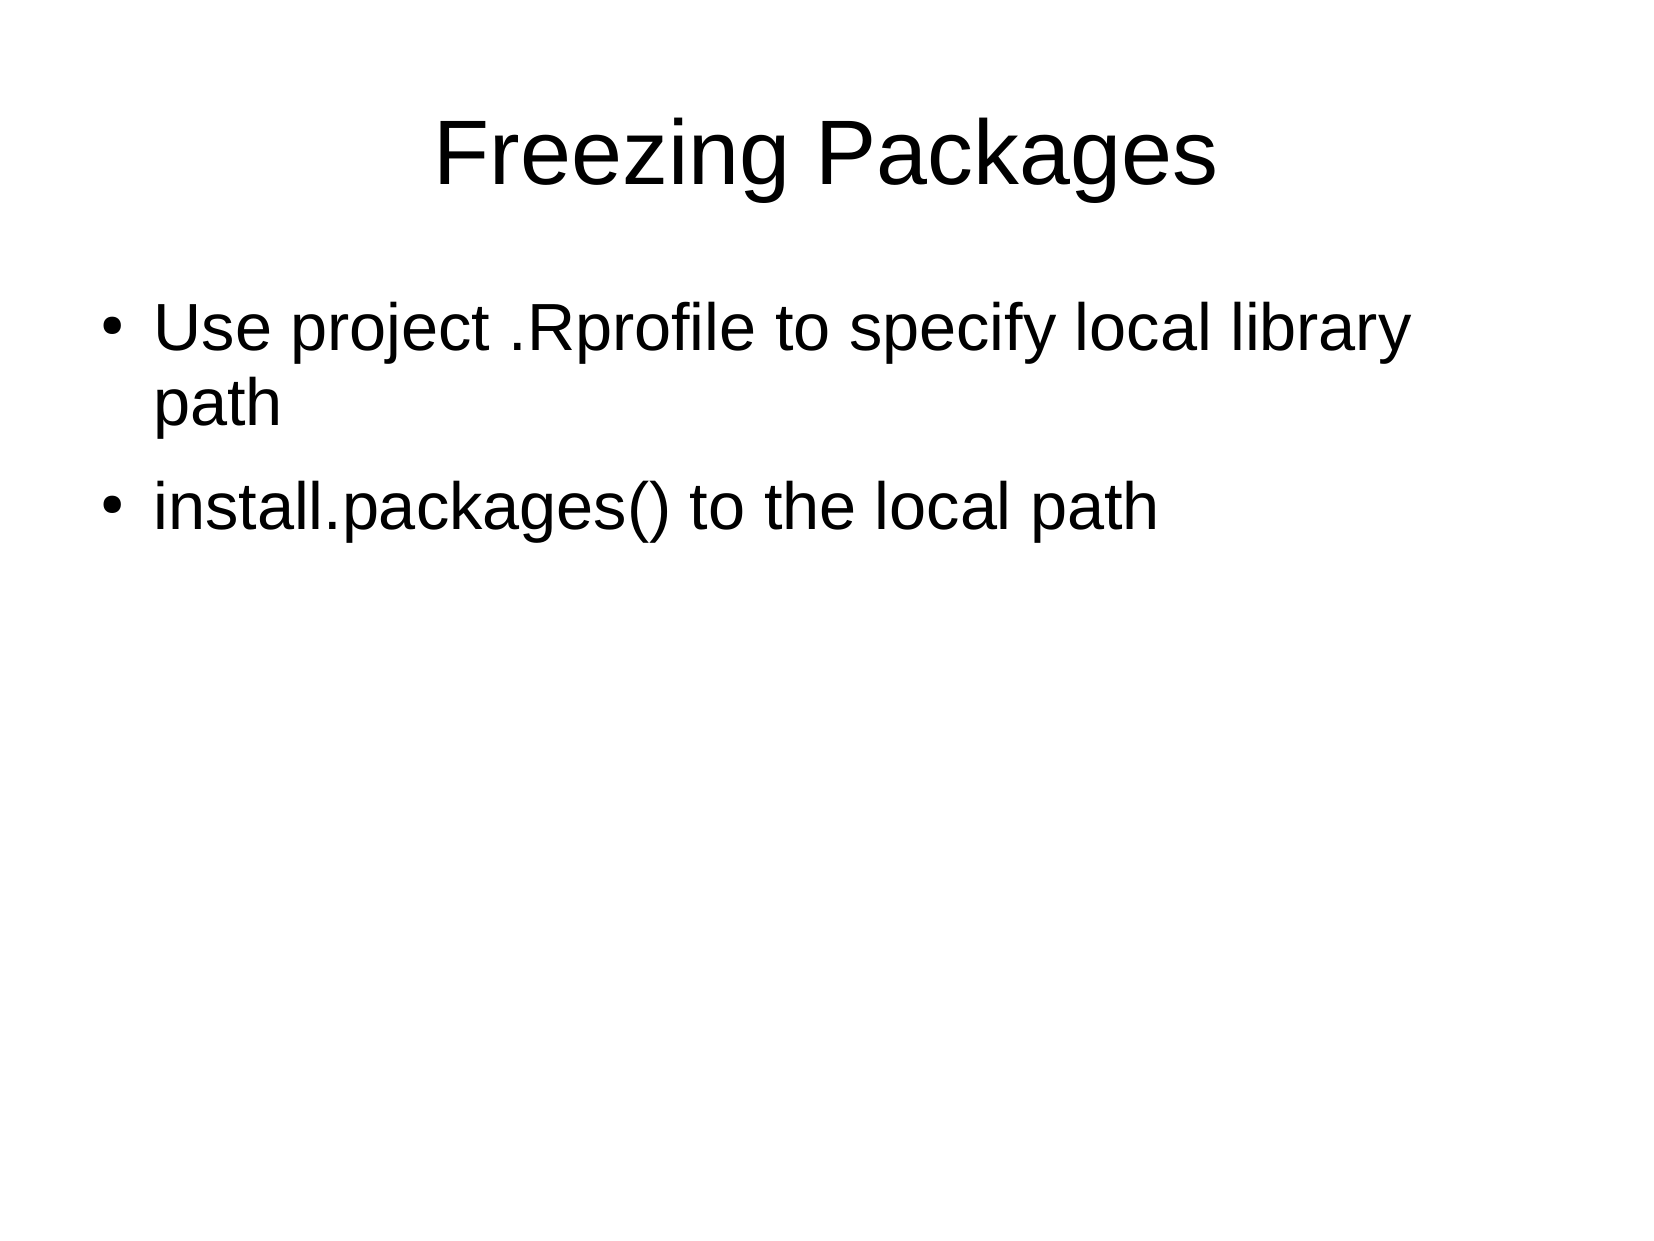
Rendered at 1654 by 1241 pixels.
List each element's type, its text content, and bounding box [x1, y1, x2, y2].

list Use project .Rprofile to specify local library path install.packages() to the local path [82, 290, 1538, 1010]
title Freezing Packages [82, 49, 1571, 257]
